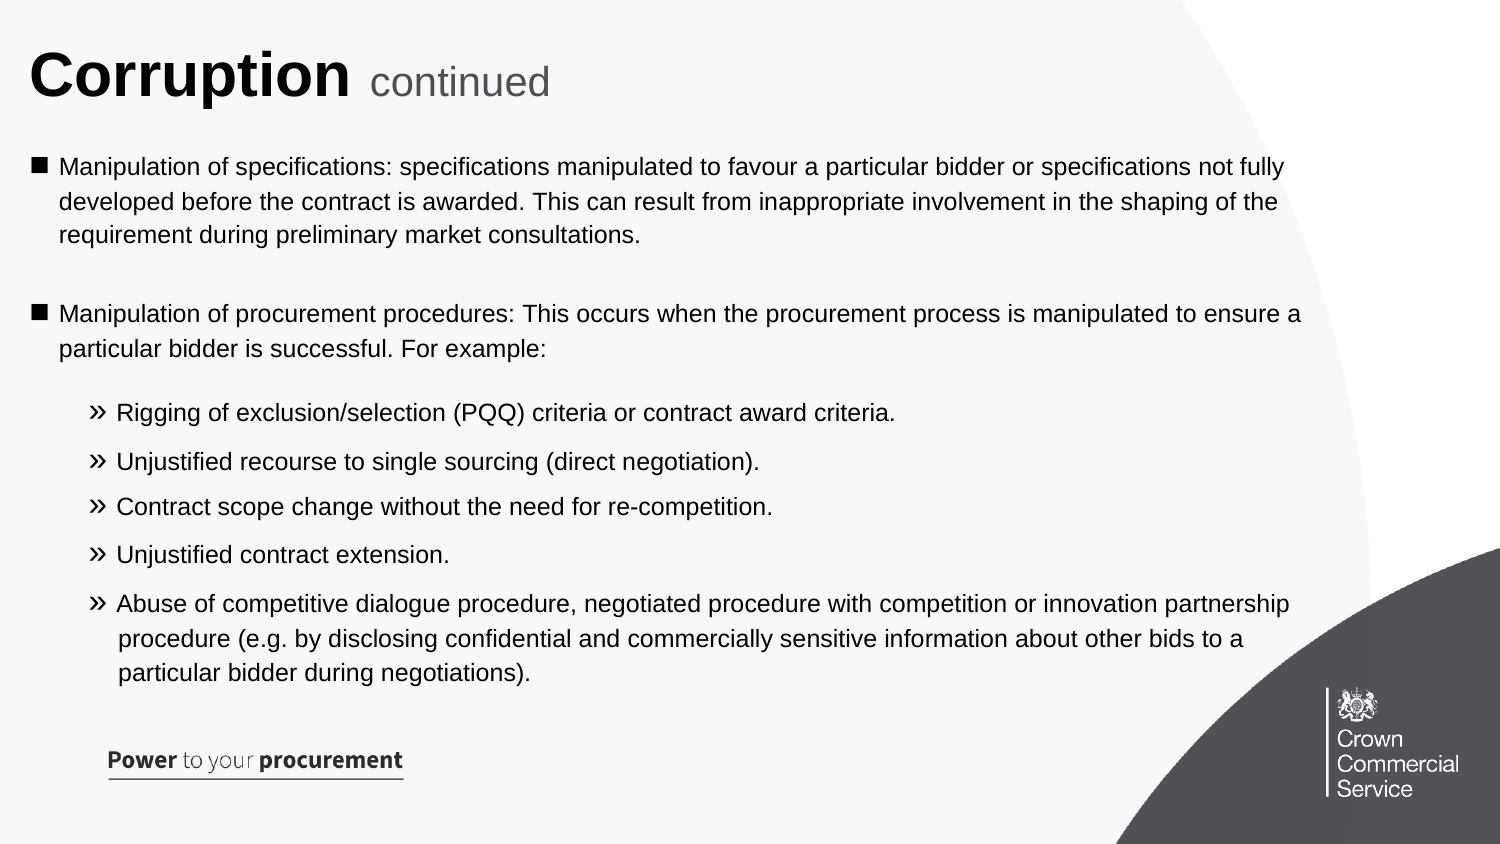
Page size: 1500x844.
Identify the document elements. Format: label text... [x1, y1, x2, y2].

title Corruption continued [29, 33, 1471, 138]
subtitle ■ Manipulation of specifications: specifications manipulated to favour a particular bidder or specifications not fully developed before the contract is awarded. This can result from inappropriate involvement in the shaping of the requirement during preliminary market consultations. ■ Manipulation of procurement procedures: This occurs when the procurement process is manipulated to ensure a particular bidder is successful. For example: » Rigging of exclusion/selection (PQQ) criteria or contract award criteria. » Unjustified recourse to single sourcing (direct negotiation). » Contract scope change without the need for re-competition. » Unjustified contract extension. » Abuse of competitive dialogue procedure, negotiated procedure with competition or innovation partnership procedure (e.g. by disclosing confidential and commercially sensitive information about other bids to a particular bidder during negotiations). [29, 137, 1331, 733]
